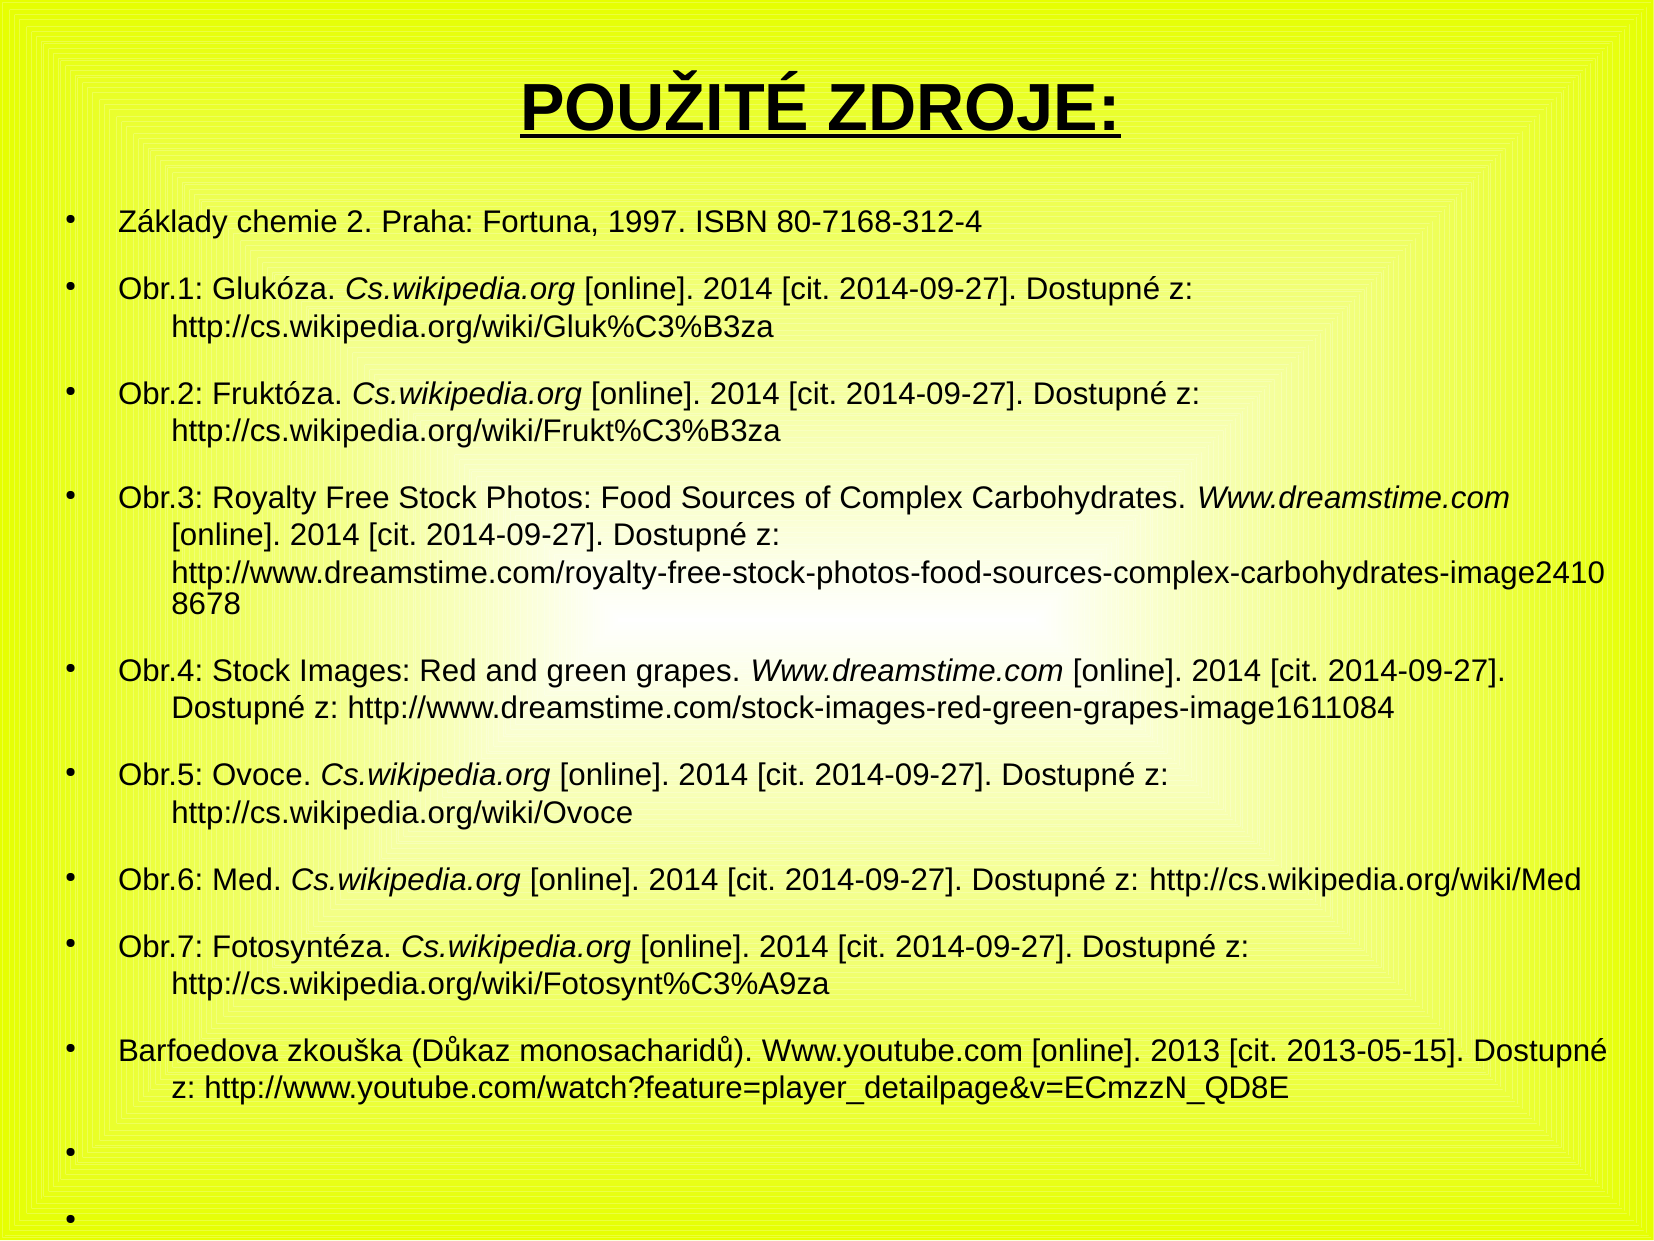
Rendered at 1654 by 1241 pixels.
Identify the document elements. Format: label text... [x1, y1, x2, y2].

title POUŽITÉ ZDROJE: [76, 0, 1565, 122]
list Základy chemie 2. Praha: Fortuna, 1997. ISBN 80-7168-312-4 Obr.1: Glukóza. Cs.wikipedia.org [online]. 2014 [cit. 2014-09-27]. Dostupné z: http://cs.wikipedia.org/wiki/Gluk%C3%B3za Obr.2: Fruktóza. Cs.wikipedia.org [online]. 2014 [cit. 2014-09-27]. Dostupné z: http://cs.wikipedia.org/wiki/Frukt%C3%B3za Obr.3: Royalty Free Stock Photos: Food Sources of Complex Carbohydrates. Www.dreamstime.com [online]. 2014 [cit. 2014-09-27]. Dostupné z: http://www.dreamstime.com/royalty-free-stock-photos-food-sources-complex-carbohydrates-image24108678 Obr.4: Stock Images: Red and green grapes. Www.dreamstime.com [online]. 2014 [cit. 2014-09-27]. Dostupné z: http://www.dreamstime.com/stock-images-red-green-grapes-image1611084 Obr.5: Ovoce. Cs.wikipedia.org [online]. 2014 [cit. 2014-09-27]. Dostupné z: http://cs.wikipedia.org/wiki/Ovoce Obr.6: Med. Cs.wikipedia.org [online]. 2014 [cit. 2014-09-27]. Dostupné z: http://cs.wikipedia.org/wiki/Med Obr.7: Fotosyntéza. Cs.wikipedia.org [online]. 2014 [cit. 2014-09-27]. Dostupné z: http://cs.wikipedia.org/wiki/Fotosynt%C3%A9za Barfoedova zkouška (Důkaz monosacharidů). Www.youtube.com [online]. 2013 [cit. 2013-05-15]. Dostupné z: http://www.youtube.com/watch?feature=player_detailpage&v=ECmzzN_QD8E [29, 122, 1625, 1241]
